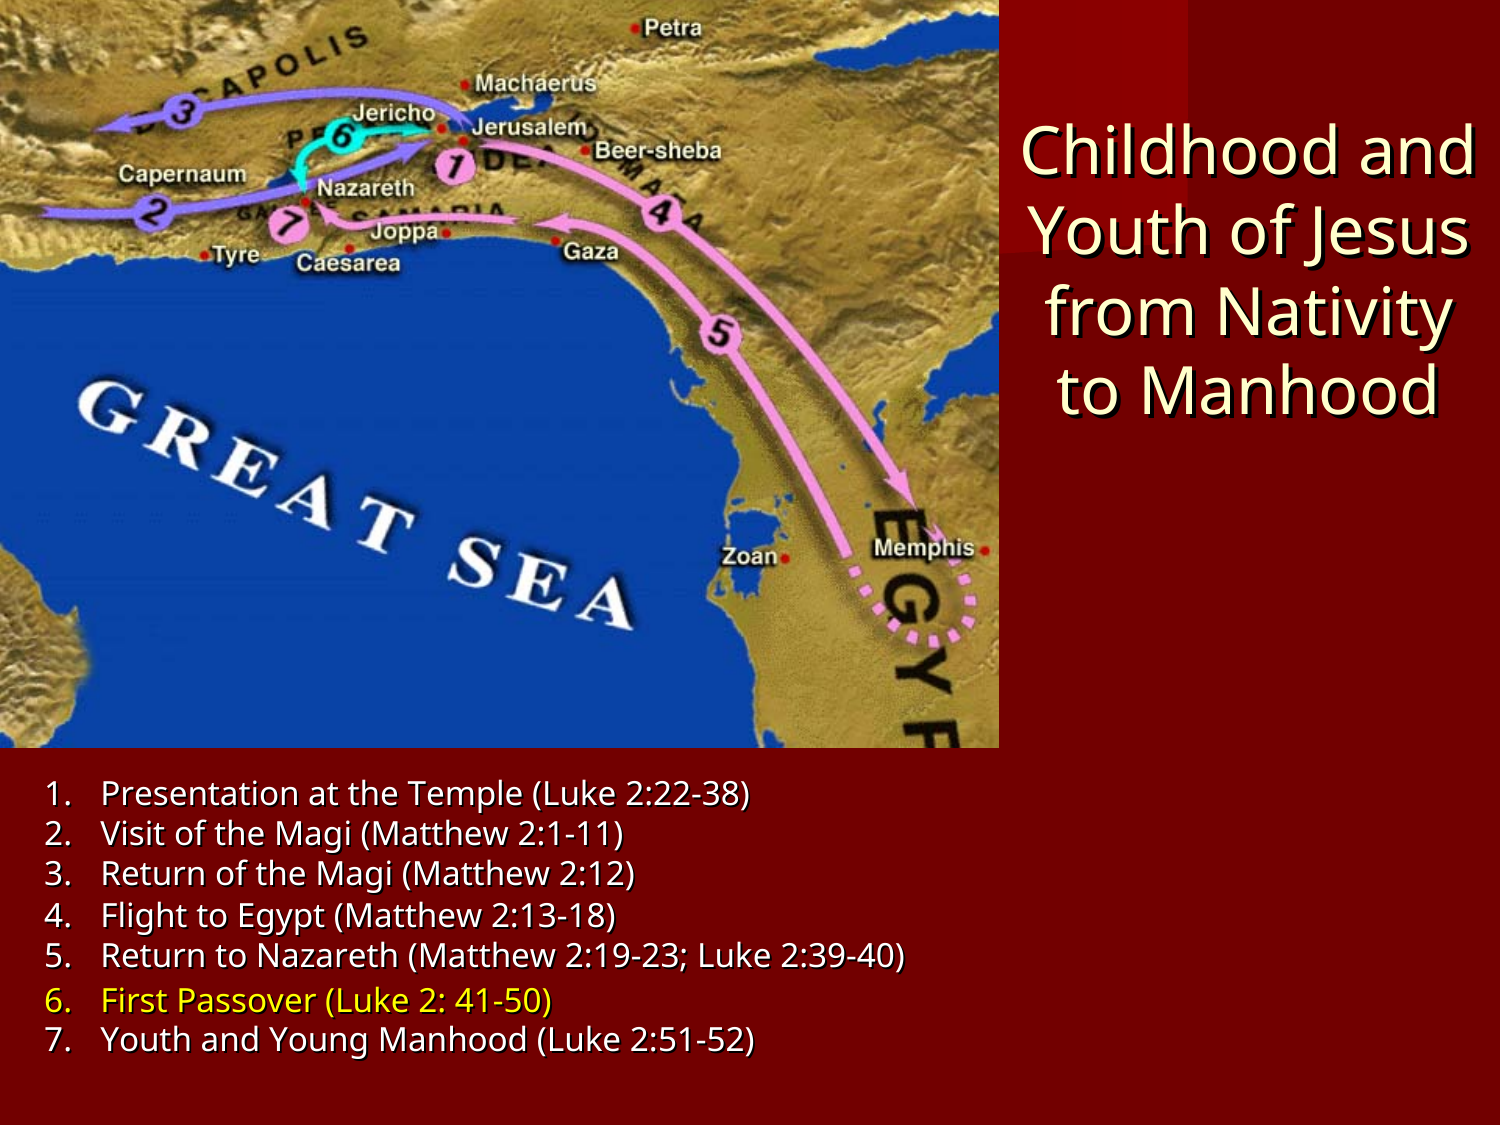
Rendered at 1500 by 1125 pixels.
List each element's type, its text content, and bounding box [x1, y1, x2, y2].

picture [0, 0, 999, 748]
title Childhood and Youth of Jesus from Nativity to Manhood [999, 39, 1500, 498]
text_box Presentation at the Temple (Luke 2:22-38) Visit of the Magi (Matthew 2:1-11) Return of the Magi (Matthew 2:12) Flight to Egypt (Matthew 2:13-18) Return to Nazareth (Matthew 2:19-23; Luke 2:39-40) First Passover (Luke 2: 41-50) Youth and Young Manhood (Luke 2:51-52) [29, 769, 1459, 1067]
